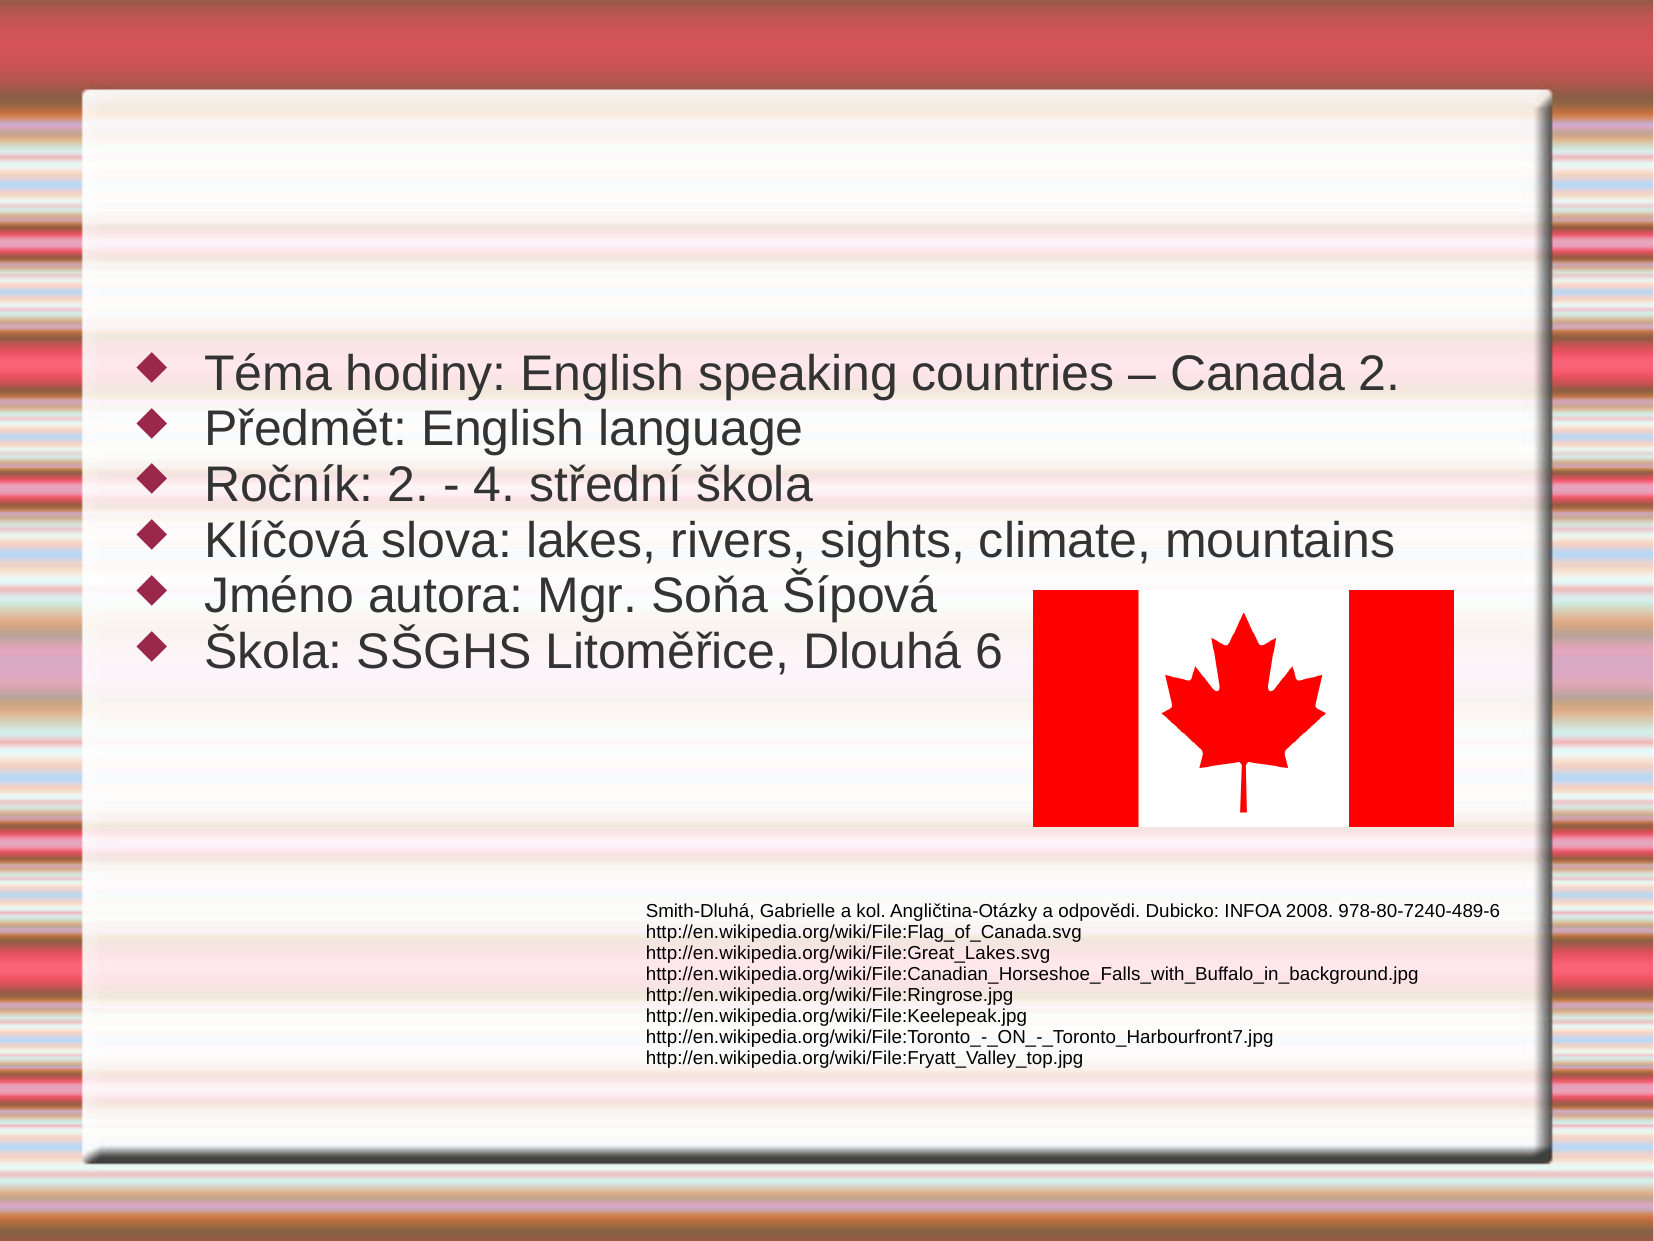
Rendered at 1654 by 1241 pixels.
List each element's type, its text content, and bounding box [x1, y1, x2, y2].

picture [0, 0, 1654, 1241]
list Téma hodiny: English speaking countries – Canada 2. Předmět: English language Ročník: 2. - 4. střední škola Klíčová slova: lakes, rivers, sights, climate, mountains Jméno autora: Mgr. Soňa Šípová Škola: SŠGHS Litoměřice, Dlouhá 6 [121, 344, 1534, 1127]
picture [1033, 590, 1454, 827]
text_box Smith-Dluhá, Gabrielle a kol. Angličtina-Otázky a odpovědi. Dubicko: INFOA 2008. 978-80-7240-489-6 http://en.wikipedia.org/wiki/File:Flag_of_Canada.svg http://en.wikipedia.org/wiki/File:Great_Lakes.svg http://en.wikipedia.org/wiki/File:Canadian_Horseshoe_Falls_with_Buffalo_in_background.jpg http://en.wikipedia.org/wiki/File:Ringrose.jpg http://en.wikipedia.org/wiki/File:Keelepeak.jpg http://en.wikipedia.org/wiki/File:Toronto_-_ON_-_Toronto_Harbourfront7.jpg http://en.wikipedia.org/wiki/File:Fryatt_Valley_top.jpg [631, 871, 1536, 1241]
